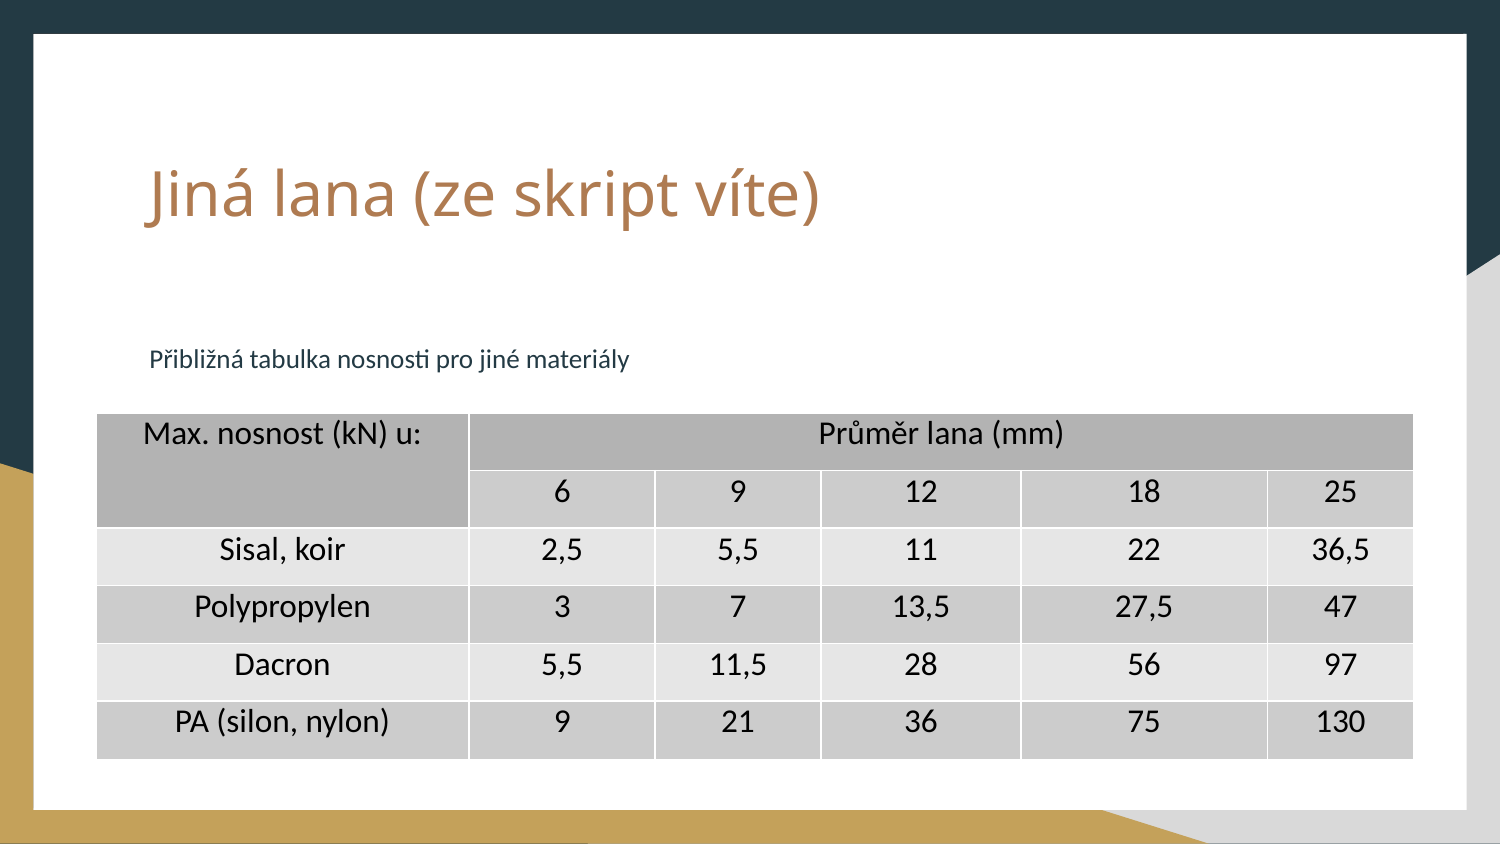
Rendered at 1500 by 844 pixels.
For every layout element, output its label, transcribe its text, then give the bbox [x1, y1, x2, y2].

table_cell 6 [470, 471, 654, 527]
table_cell 9 [470, 702, 654, 759]
table_cell 2,5 [470, 529, 654, 585]
table_cell 130 [1268, 702, 1413, 759]
table_cell 12 [822, 471, 1020, 527]
table_cell 11,5 [656, 644, 820, 700]
table_cell 5,5 [470, 644, 654, 700]
table_cell 13,5 [822, 586, 1020, 643]
table_cell 28 [822, 644, 1020, 700]
table_cell 75 [1022, 702, 1267, 759]
table_cell 21 [656, 702, 820, 759]
table_cell 18 [1022, 471, 1267, 527]
table_cell Sisal, koir [97, 529, 468, 585]
table_header Průměr lana (mm) [470, 414, 1413, 470]
table_cell 36,5 [1268, 529, 1413, 585]
table_cell 97 [1268, 644, 1413, 700]
table_cell 25 [1268, 471, 1413, 527]
title Jiná lana (ze skript víte) [134, 138, 1366, 296]
table_cell 9 [656, 471, 820, 527]
list Přibližná tabulka nosnosti pro jiné materiály (orientační hodnoty – dívejte se do certifikační kartičky konkrétního lana) [134, 326, 1366, 412]
table_cell 22 [1022, 529, 1267, 585]
table_header Max. nosnost (kN) u: [97, 414, 468, 527]
table_cell Dacron [97, 644, 468, 700]
table_cell 5,5 [656, 529, 820, 585]
table_cell 47 [1268, 586, 1413, 643]
table_cell 27,5 [1022, 586, 1267, 643]
table_cell Polypropylen [97, 586, 468, 643]
table_cell 11 [822, 529, 1020, 585]
table_cell PA (silon, nylon) [97, 702, 468, 759]
table_cell 56 [1022, 644, 1267, 700]
table_cell 36 [822, 702, 1020, 759]
table_cell 3 [470, 586, 654, 643]
table_cell 7 [656, 586, 820, 643]
